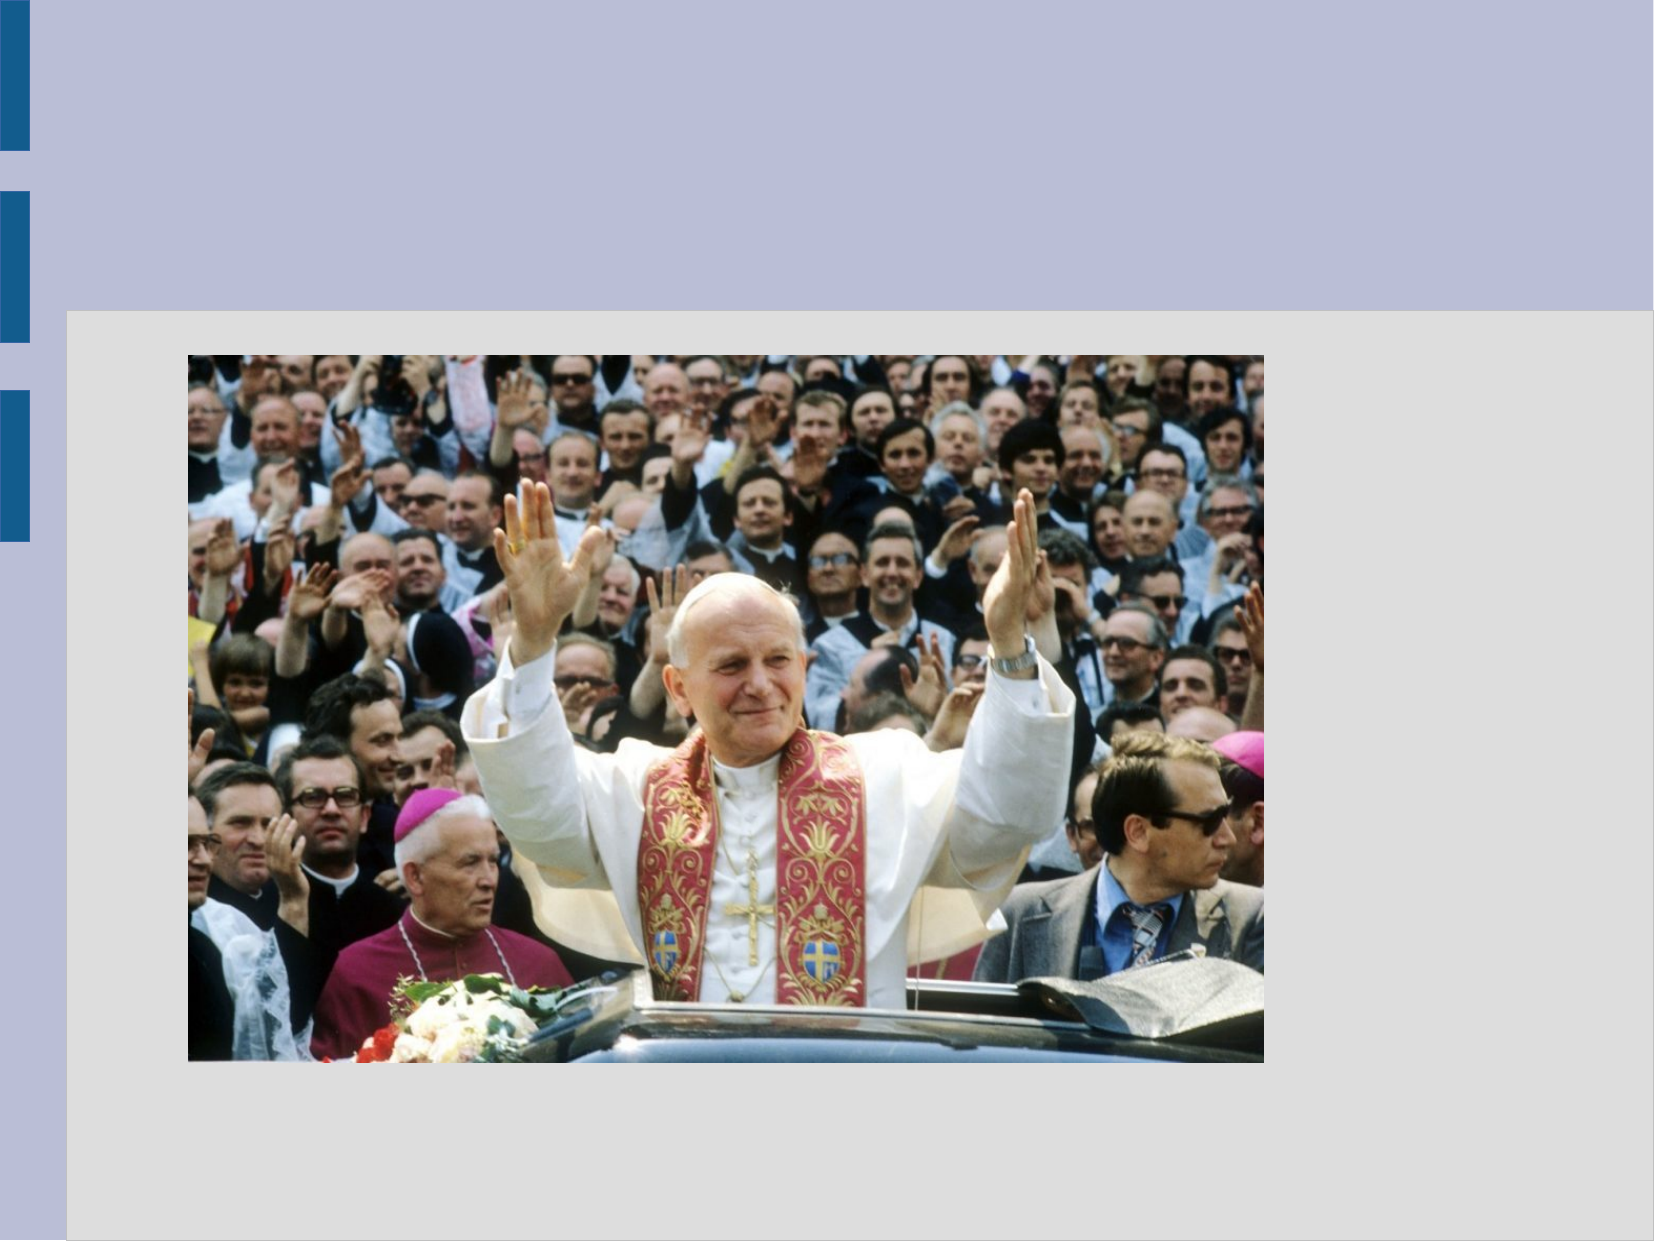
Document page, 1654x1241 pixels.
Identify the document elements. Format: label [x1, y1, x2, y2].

picture [188, 355, 1264, 1063]
